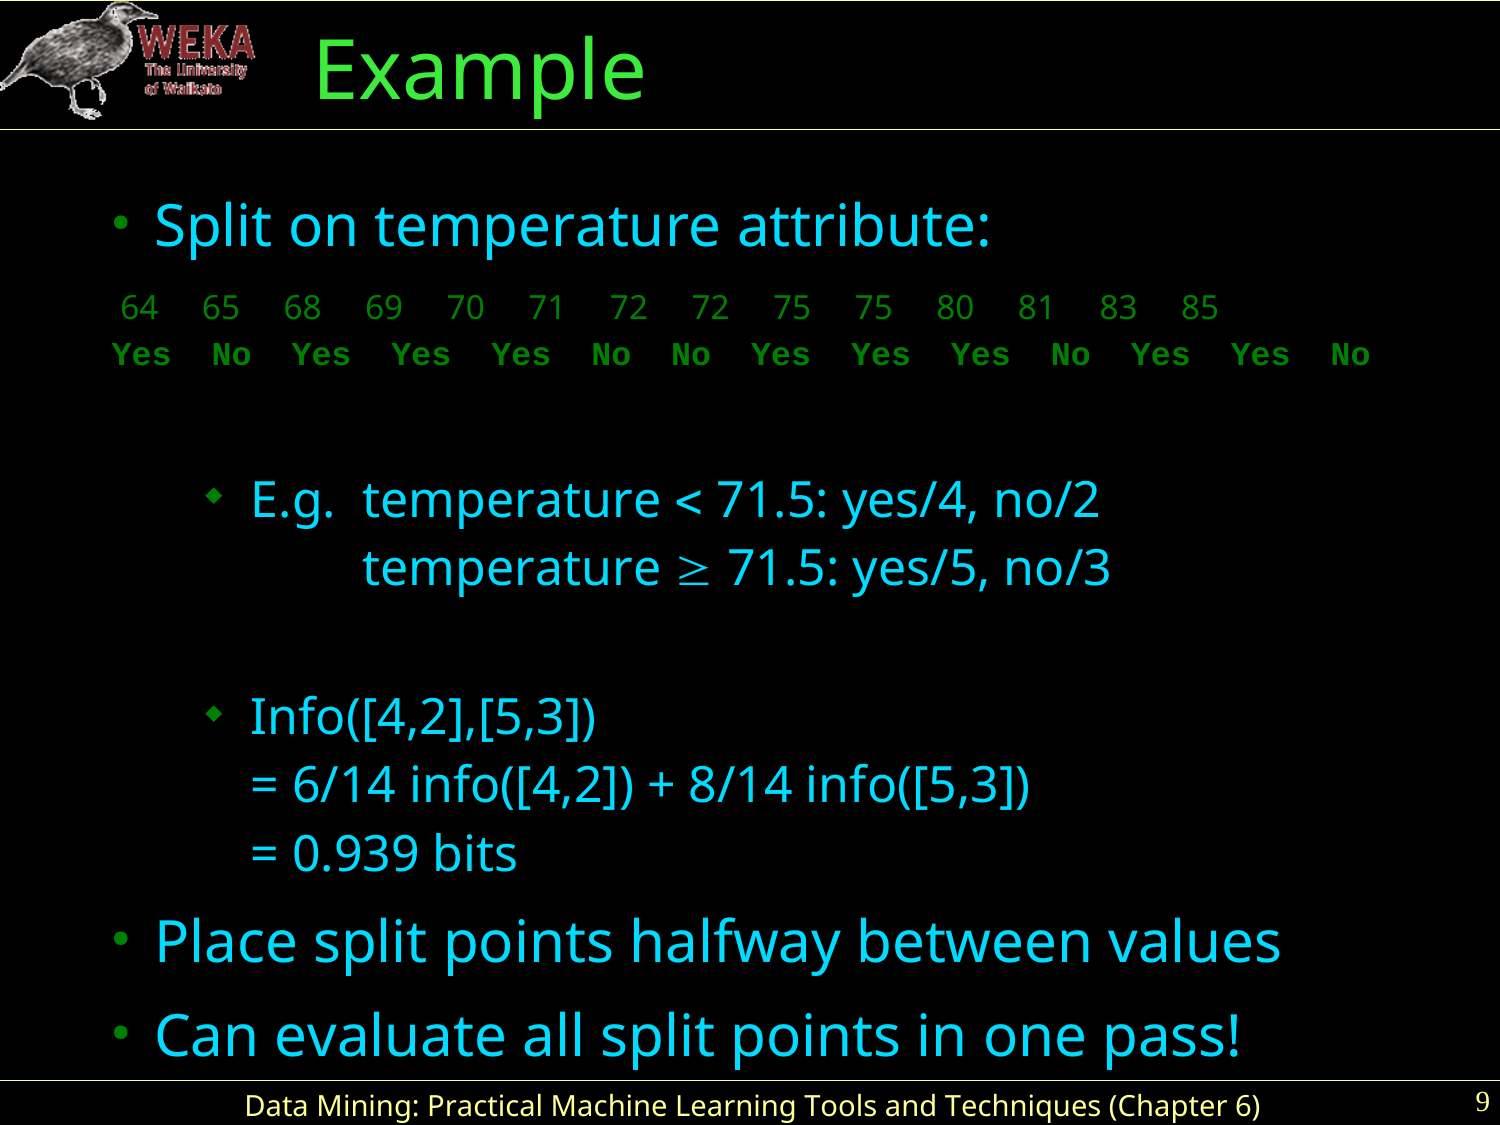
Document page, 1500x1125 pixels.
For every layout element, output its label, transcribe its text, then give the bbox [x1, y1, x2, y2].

title Example [297, 0, 1500, 148]
picture [0, 1, 266, 129]
text_box 64 65 68 69 70 71 72 72 75 75 80 81 83 85 Yes No Yes Yes Yes No No Yes Yes Yes No Yes Yes No [96, 276, 1447, 380]
list Split on temperature attribute: E.g. temperature  71.5: yes/4, no/2 temperature  71.5: yes/5, no/3 Info([4,2],[5,3]) = 6/14 info([4,2]) + 8/14 info([5,3]) = 0.939 bits Place split points halfway between values Can evaluate all split points in one pass! [96, 177, 1335, 276]
list Split on temperature attribute: E.g. temperature  71.5: yes/4, no/2 temperature  71.5: yes/5, no/3 Info([4,2],[5,3]) = 6/14 info([4,2]) + 8/14 info([5,3]) = 0.939 bits Place split points halfway between values Can evaluate all split points in one pass! [96, 380, 1335, 951]
